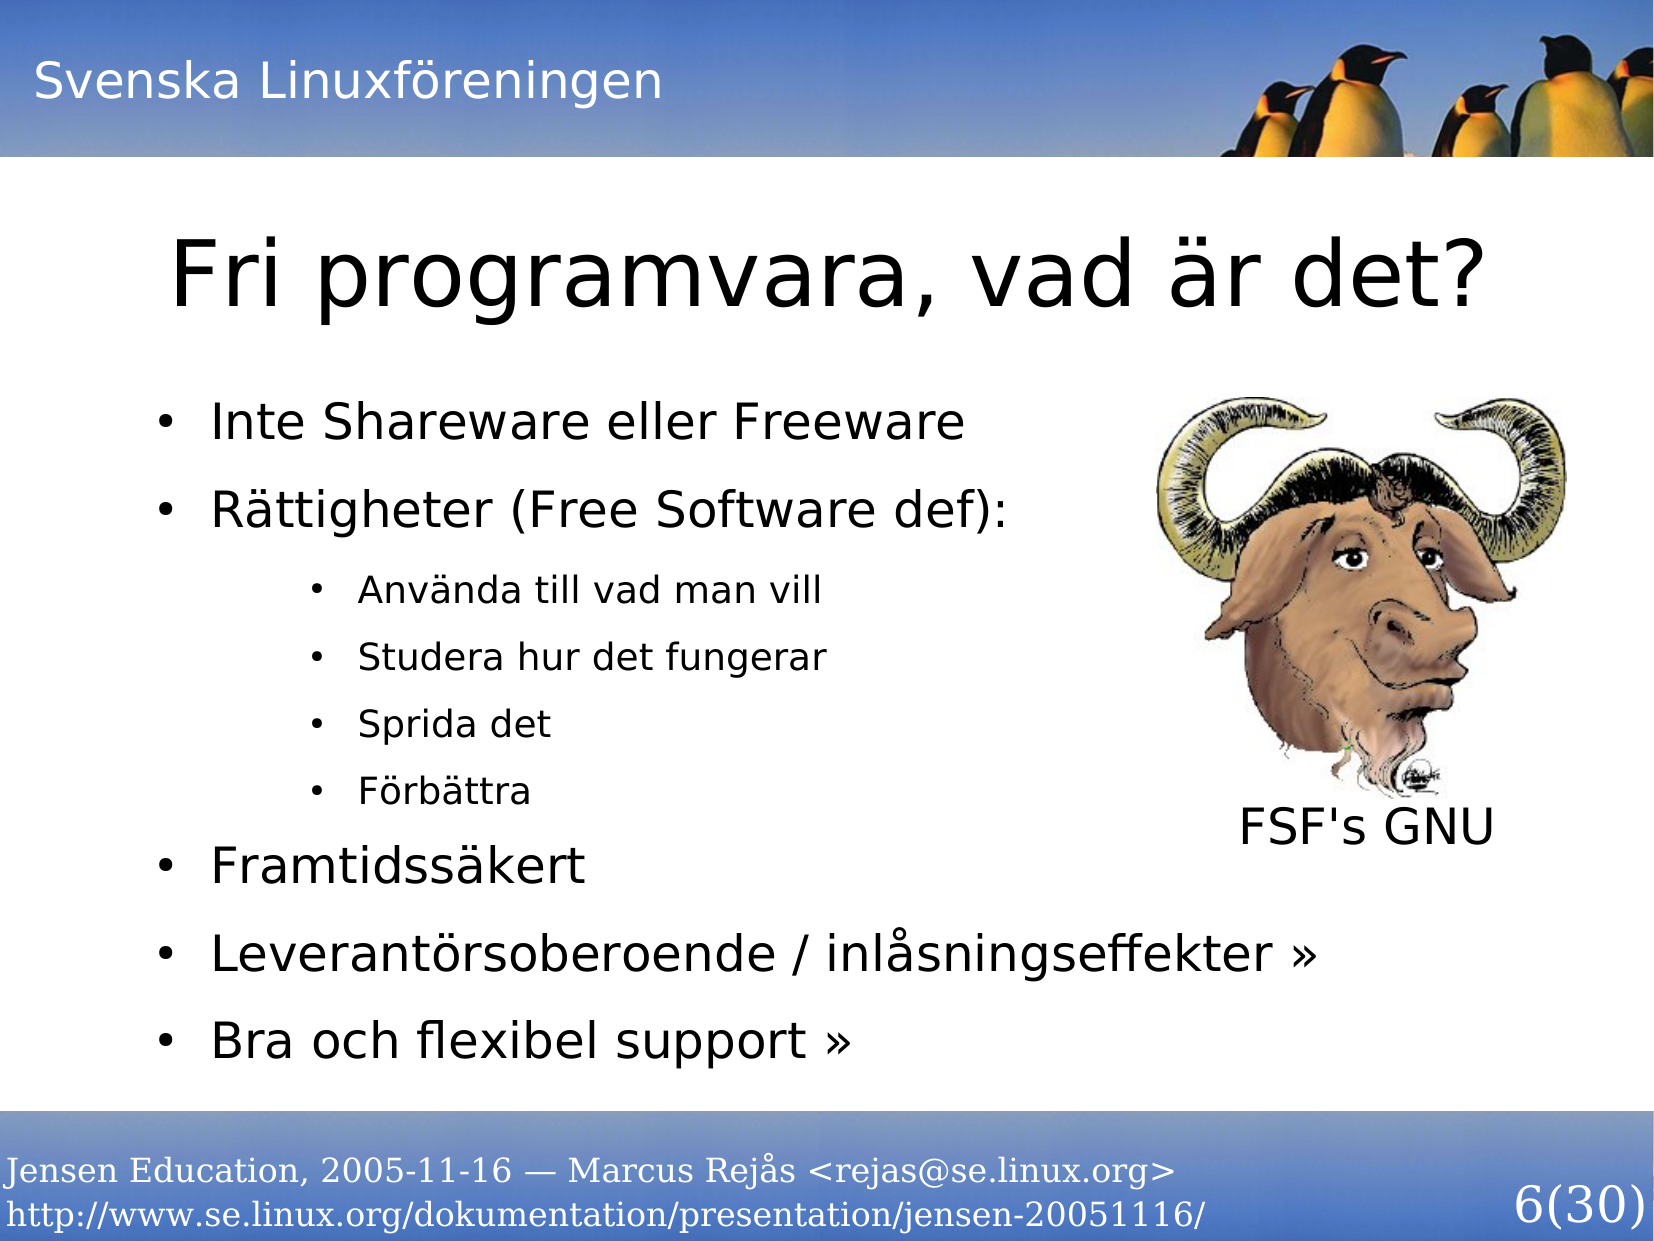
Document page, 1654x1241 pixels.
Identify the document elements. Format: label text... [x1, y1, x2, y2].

text_box FSF's GNU [1238, 798, 1518, 857]
picture [0, 1111, 1654, 1241]
picture [1156, 397, 1567, 799]
list Inte Shareware eller Freeware Rättigheter (Free Software def): Använda till vad man vill Studera hur det fungerar Sprida det Förbättra Framtidssäkert Leverantörsoberoende / inlåsningseffekter » Bra och flexibel support » [121, 392, 1534, 1092]
title Fri programvara, vad är det? [123, 160, 1537, 389]
picture [0, 0, 1654, 157]
